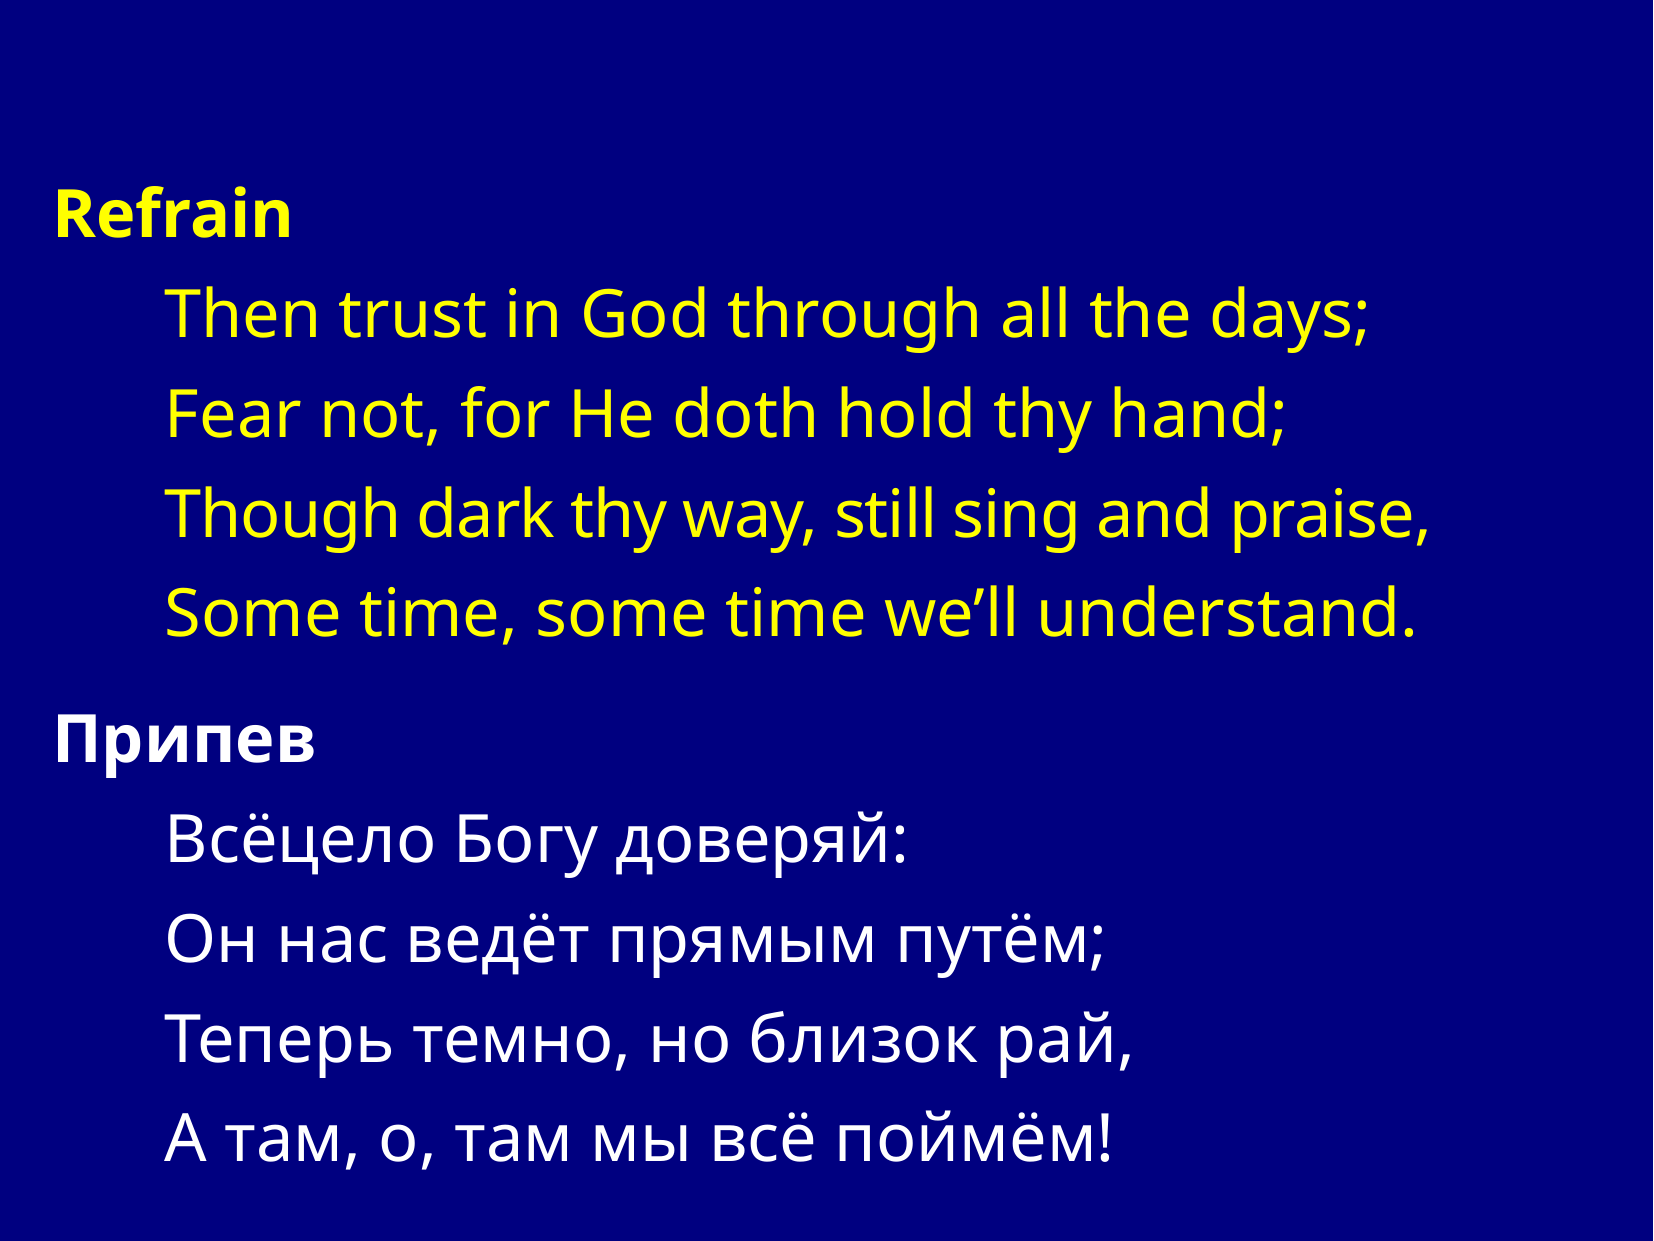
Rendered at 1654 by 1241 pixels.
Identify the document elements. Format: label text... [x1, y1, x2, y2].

text_box Припев Всёцело Богу доверяй: Он нас ведёт прямым путём; Теперь темно, но близок рай, А там, о, там мы всё поймём! [37, 675, 1576, 1163]
text_box Refrain Then trust in God through all the days; Fear not, for He doth hold thy hand; Though dark thy way, still sing and praise, Some time, some time we’ll understand. [37, 150, 1653, 638]
